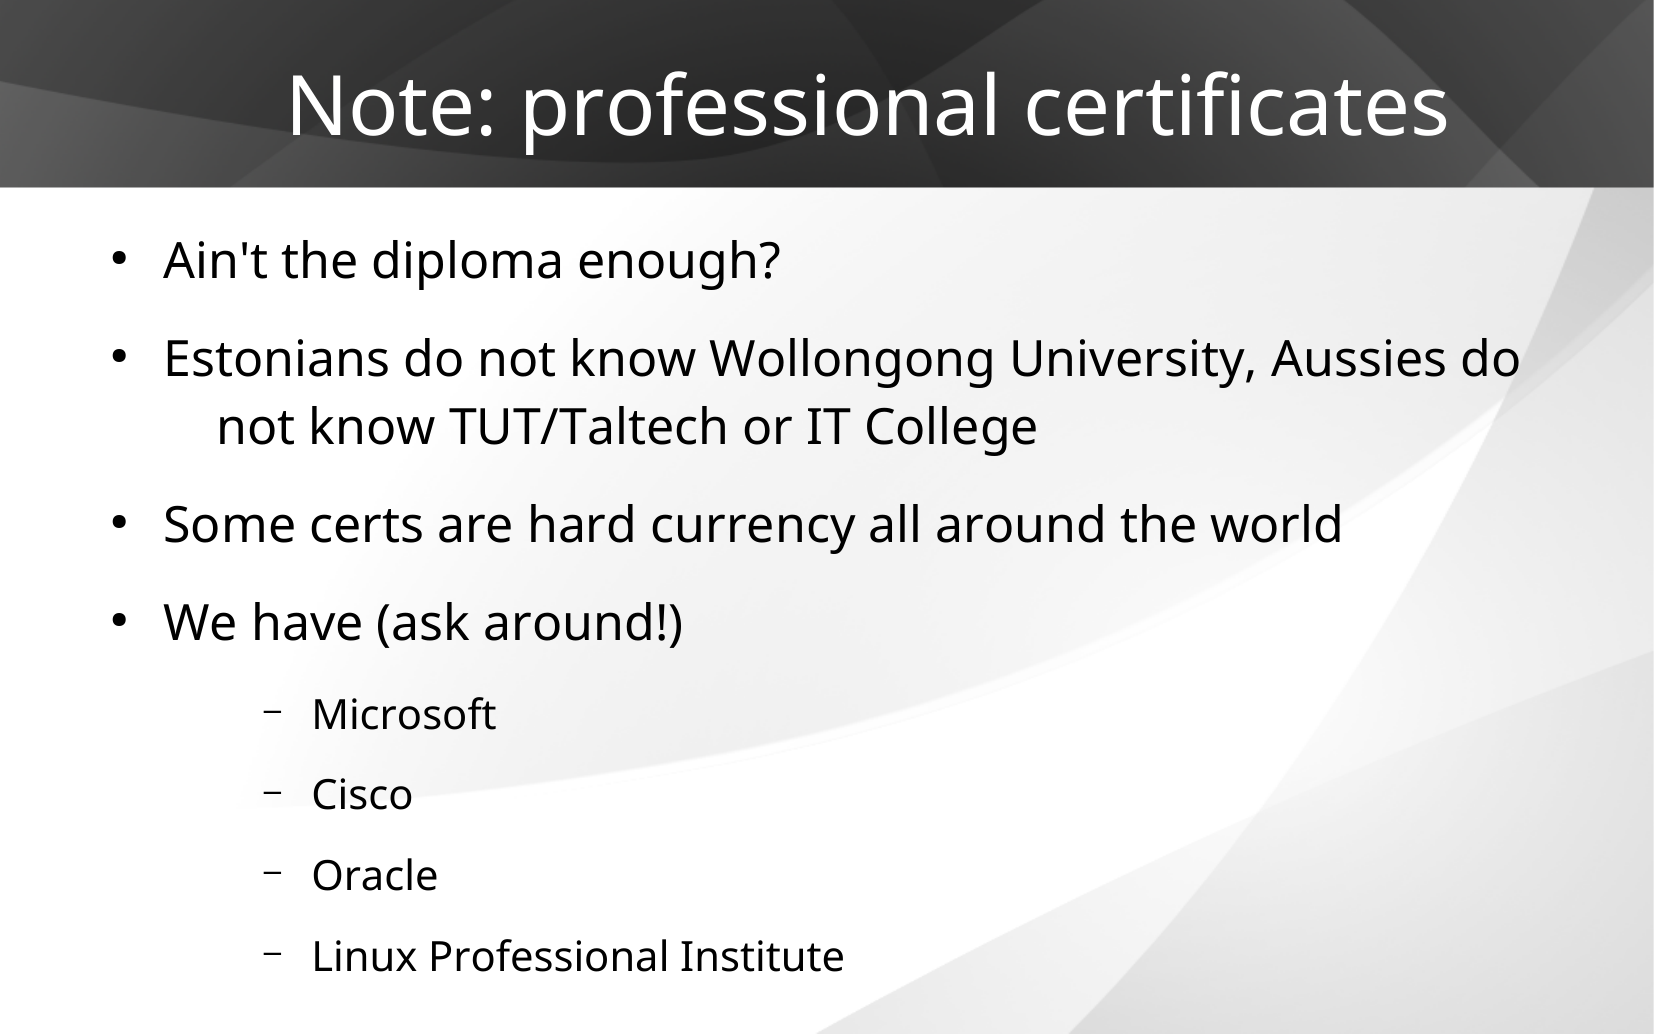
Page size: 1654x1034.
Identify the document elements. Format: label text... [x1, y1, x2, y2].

picture [0, 0, 1654, 1034]
title Note: professional certificates [124, 0, 1613, 208]
list Ain't the diploma enough? Estonians do not know Wollongong University, Aussies do not know TUT/Taltech or IT College Some certs are hard currency all around the world We have (ask around!) Microsoft Cisco Oracle Linux Professional Institute [75, 225, 1613, 1013]
